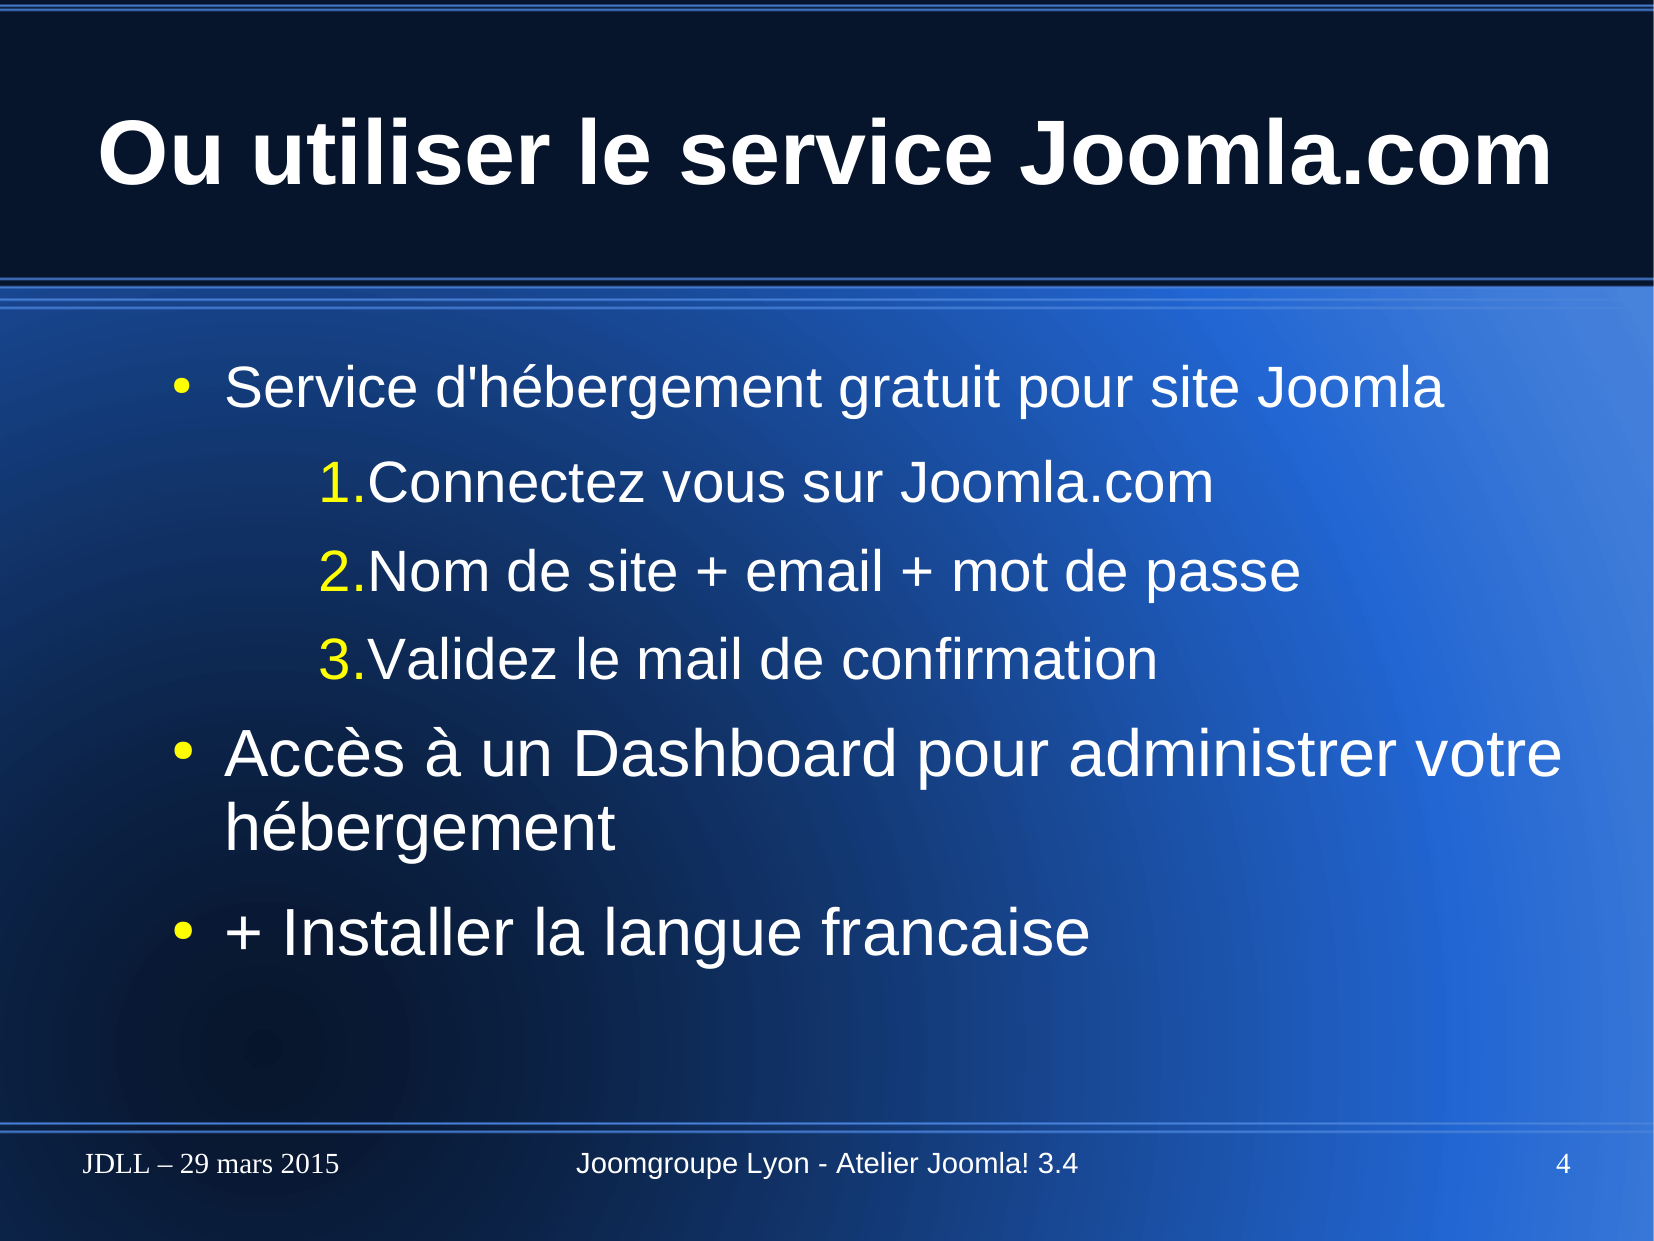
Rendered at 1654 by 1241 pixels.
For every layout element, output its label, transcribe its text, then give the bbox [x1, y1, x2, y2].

list Service d'hébergement gratuit pour site Joomla Connectez vous sur Joomla.com Nom de site + email + mot de passe Validez le mail de confirmation Accès à un Dashboard pour administrer votre hébergement + Installer la langue francaise [82, 355, 1571, 1174]
title Ou utiliser le service Joomla.com [82, 49, 1571, 257]
picture [0, 0, 1654, 1241]
